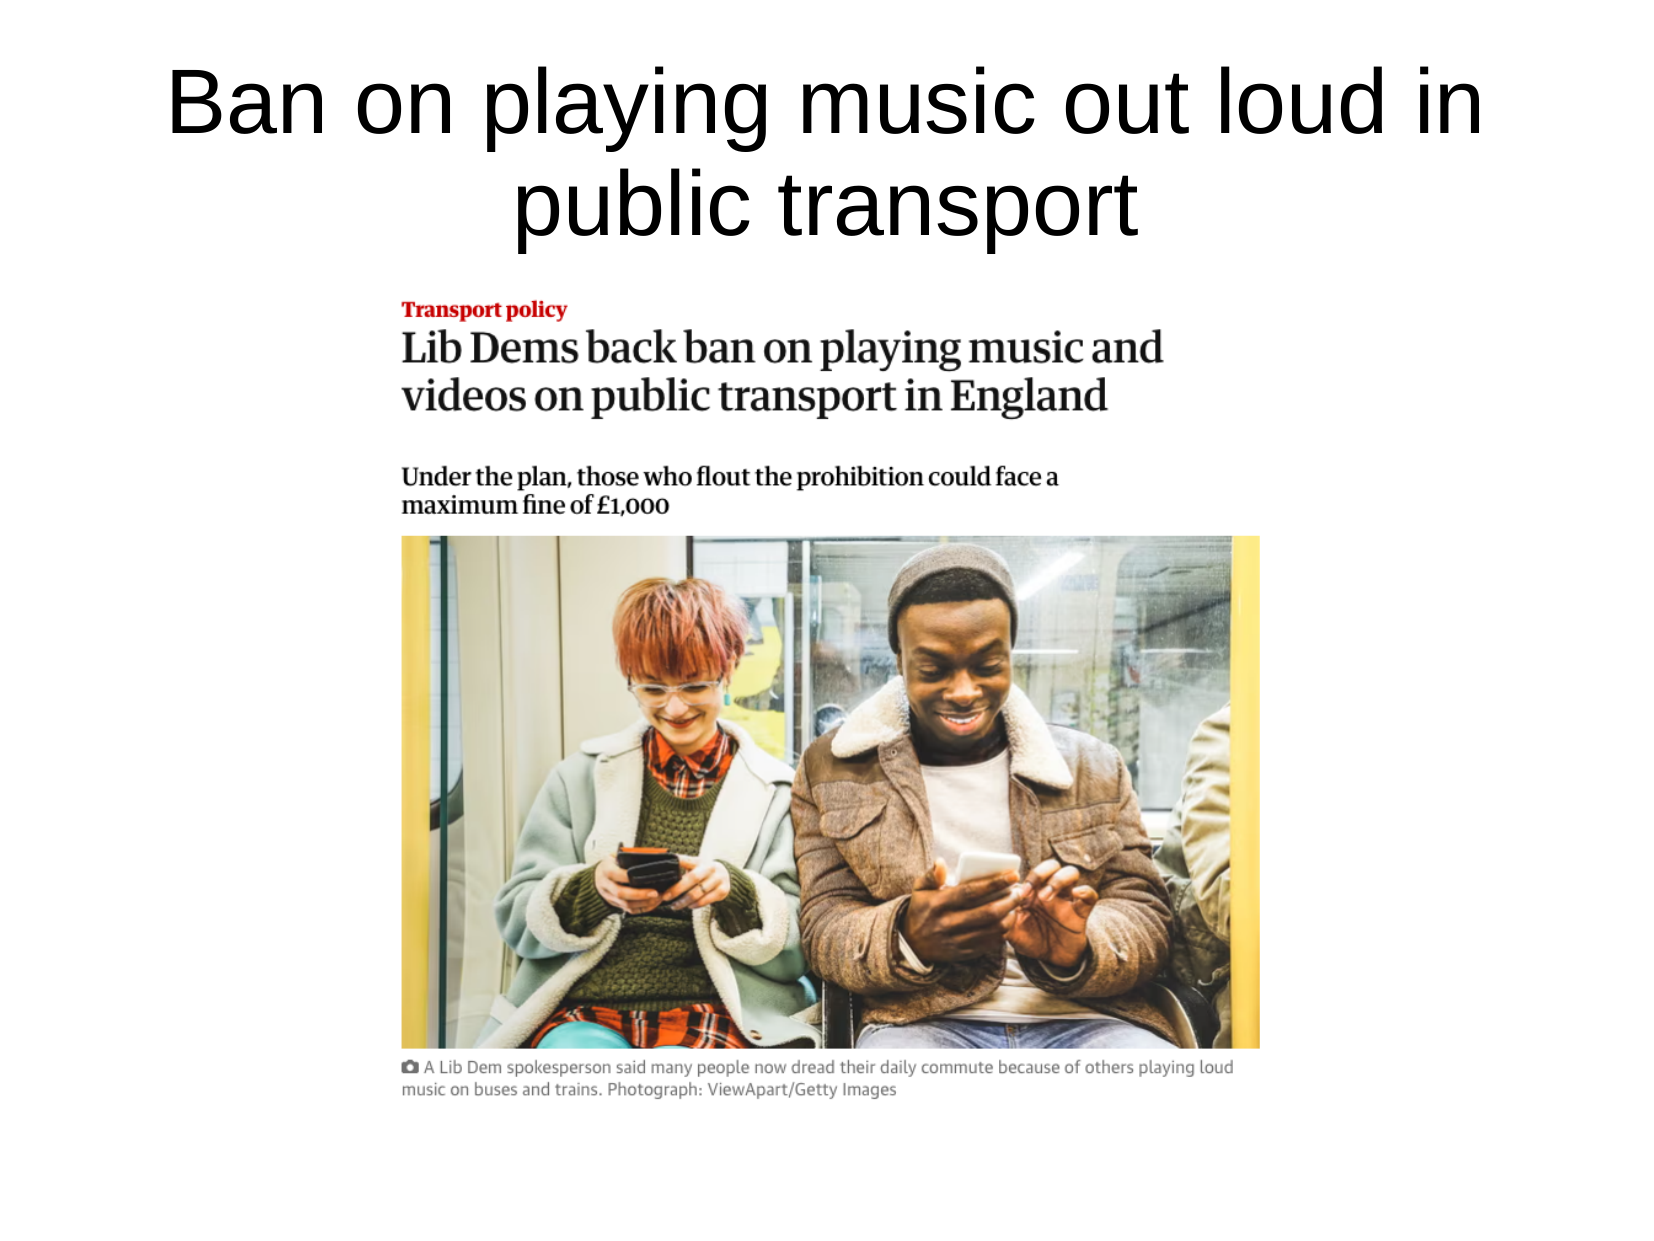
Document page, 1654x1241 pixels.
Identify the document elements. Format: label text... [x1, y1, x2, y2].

picture [382, 290, 1271, 1109]
title Ban on playing music out loud in public transport [82, 49, 1571, 257]
